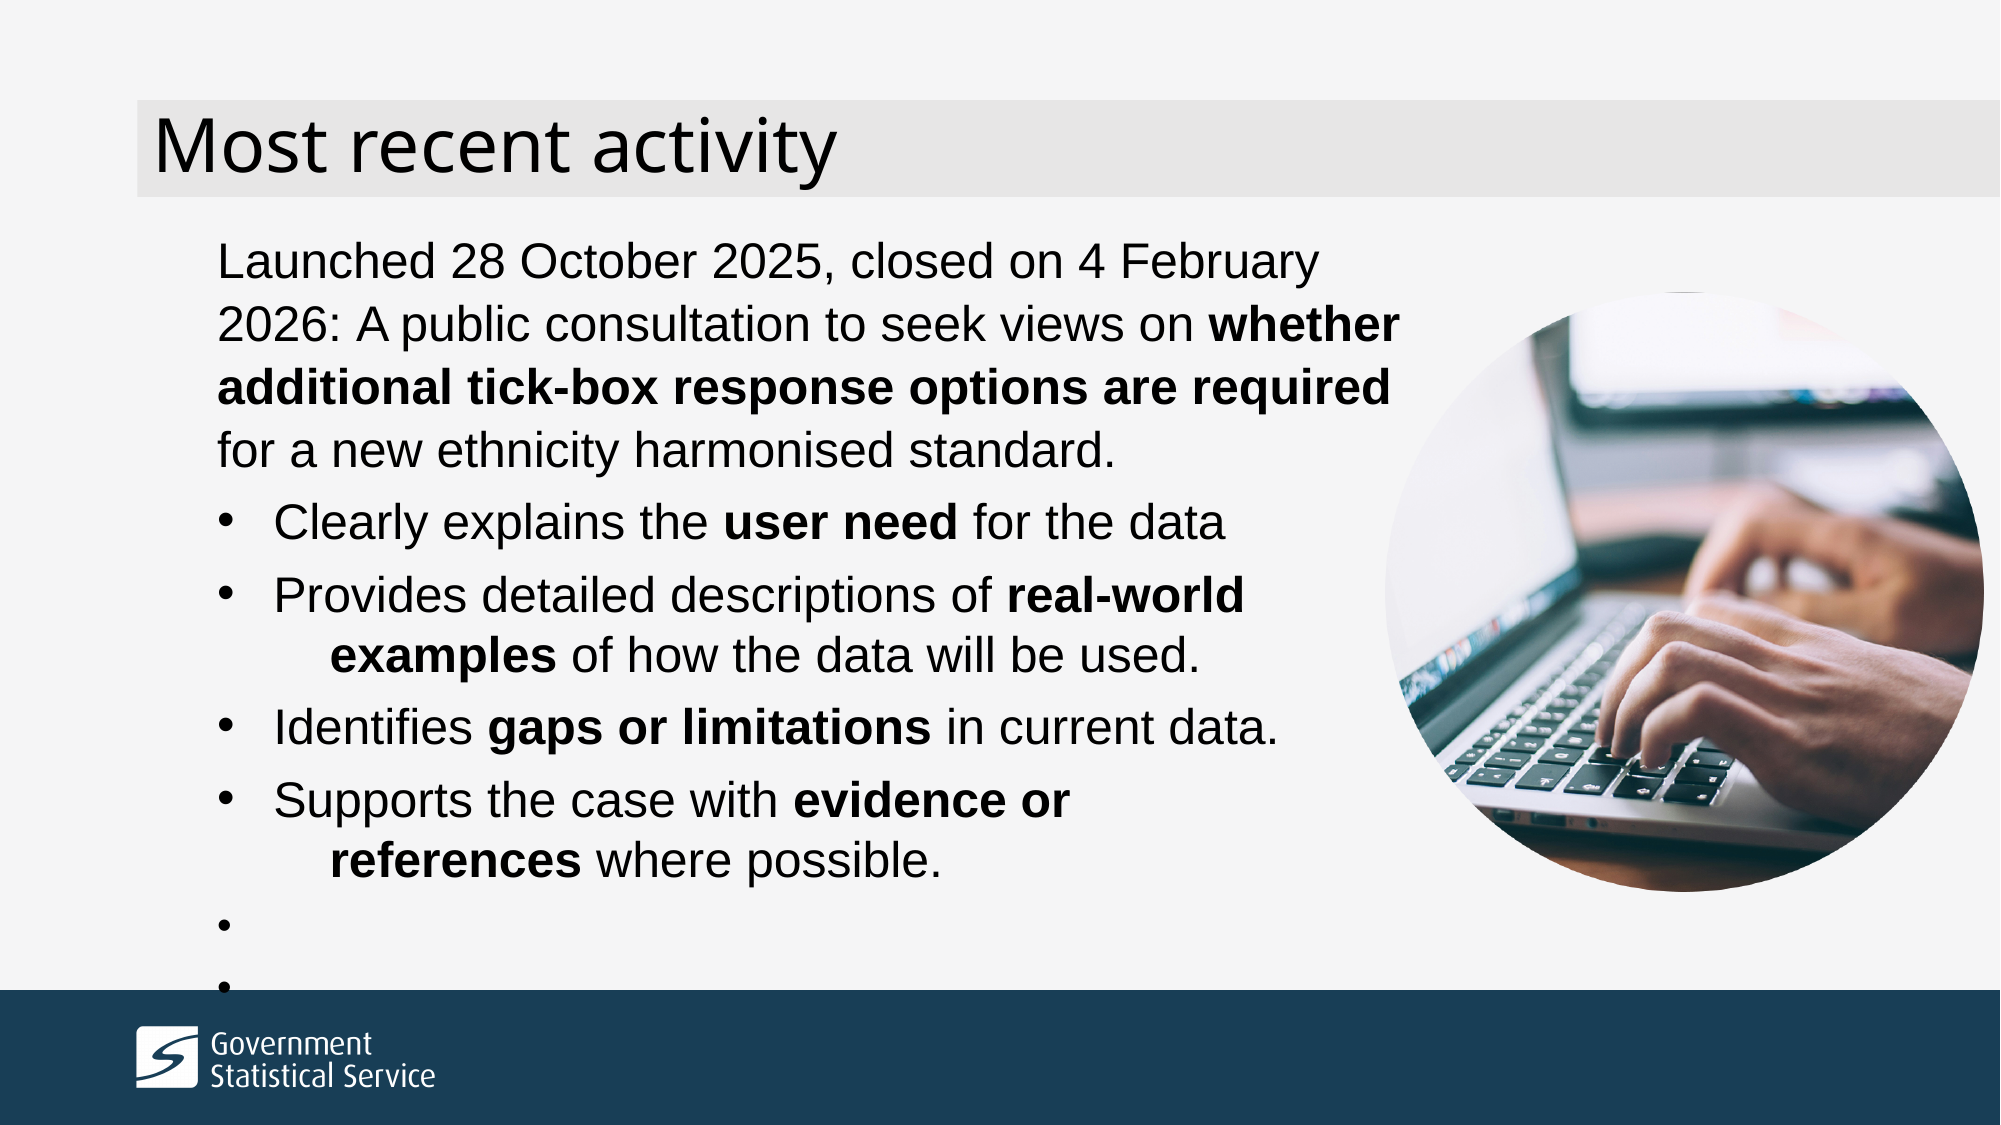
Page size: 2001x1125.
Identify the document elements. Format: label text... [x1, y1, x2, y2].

title Most recent activity [137, 100, 2000, 197]
picture [1427, 265, 2000, 908]
text_box Launched 28 October 2025, closed on 4 February 2026: A public consultation to seek views on whether additional tick-box response options are required for a new ethnicity harmonised standard. Clearly explains the user need for the data Provides detailed descriptions of real-world examples of how the data will be used. Identifies gaps or limitations in current data. Supports the case with evidence or references where possible. [52, 217, 1427, 1104]
